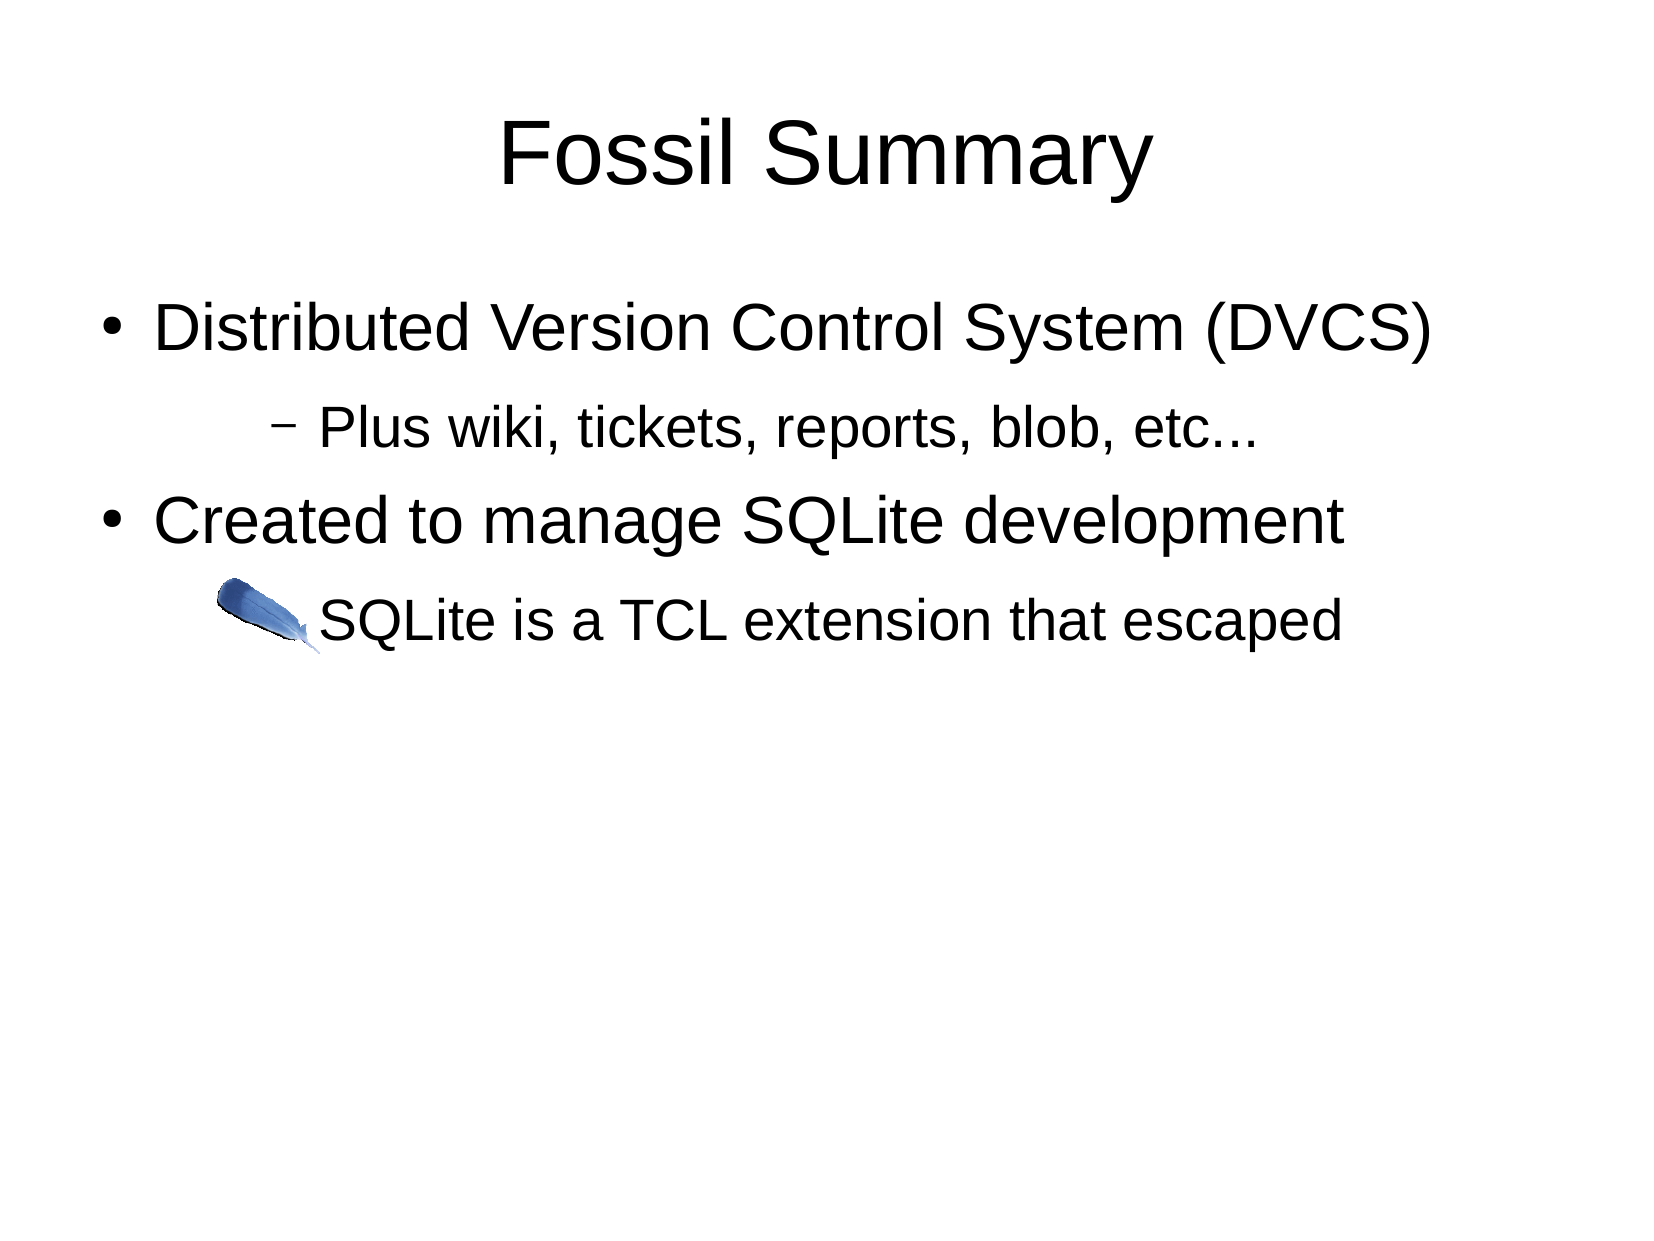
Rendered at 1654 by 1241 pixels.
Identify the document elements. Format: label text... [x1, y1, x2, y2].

picture [209, 558, 323, 672]
list Distributed Version Control System (DVCS) Plus wiki, tickets, reports, blob, etc... Created to manage SQLite development SQLite is a TCL extension that escaped [82, 290, 1571, 1010]
title Fossil Summary [82, 49, 1571, 257]
